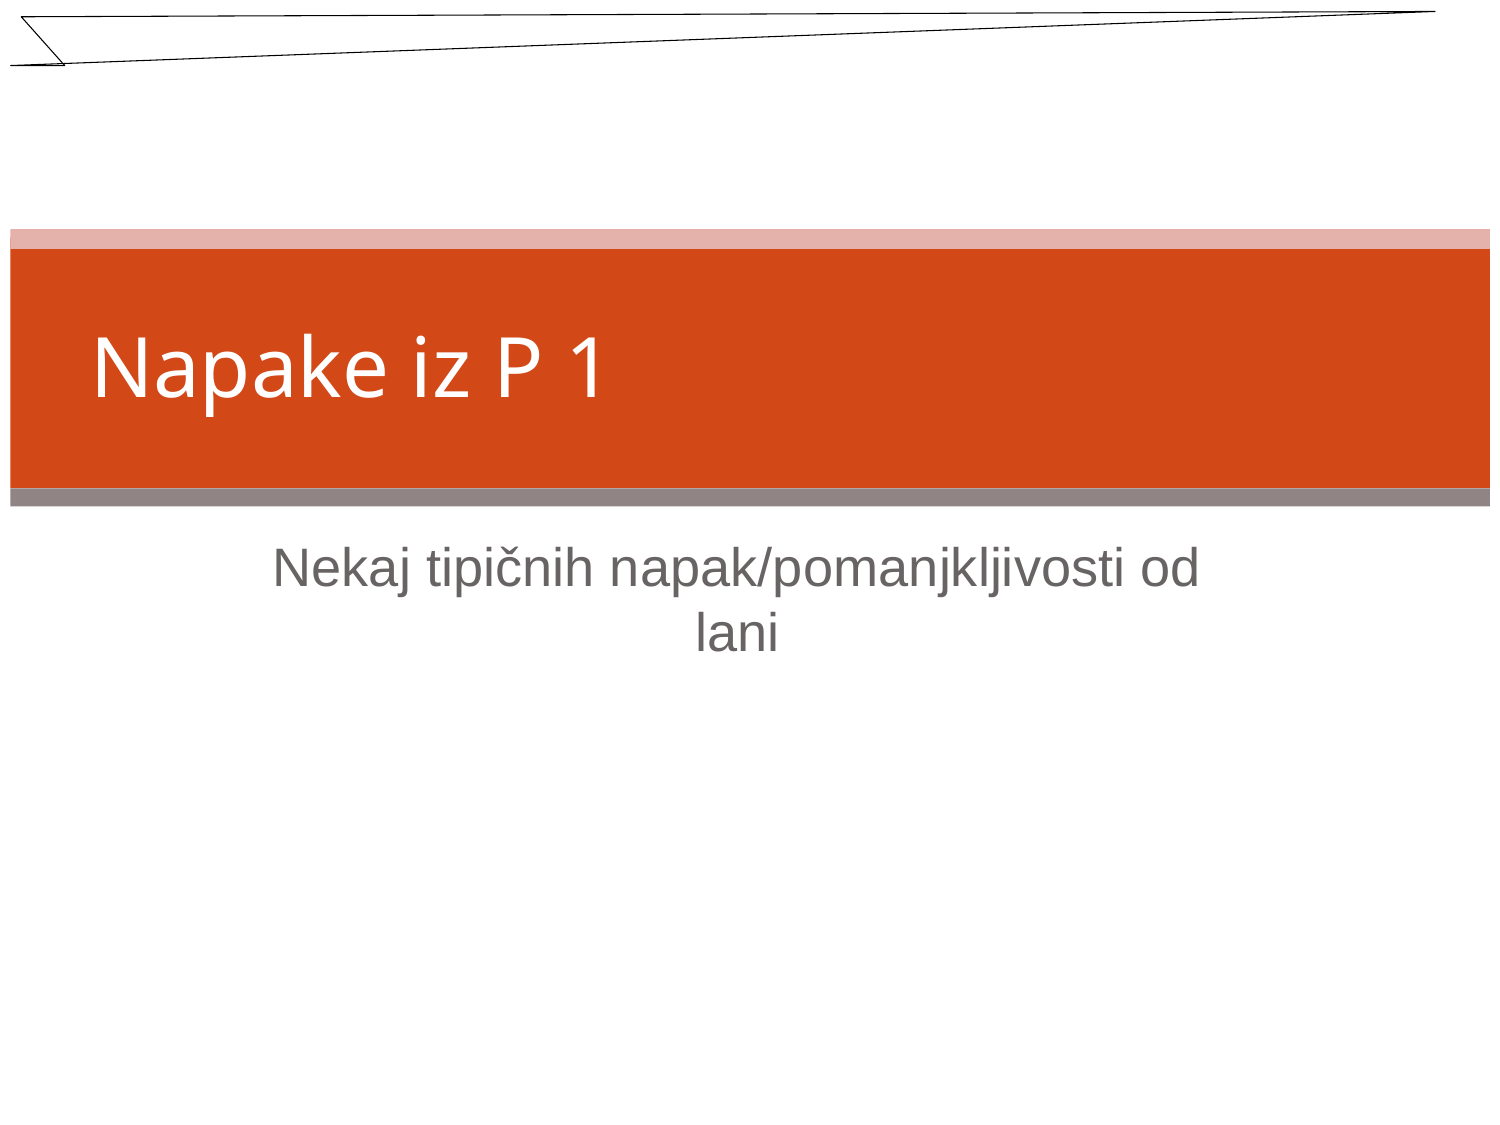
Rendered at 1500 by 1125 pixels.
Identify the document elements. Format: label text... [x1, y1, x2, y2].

title Napake iz P 1 [75, 247, 1425, 489]
subtitle Nekaj tipičnih napak/pomanjkljivosti od lani [212, 525, 1263, 788]
